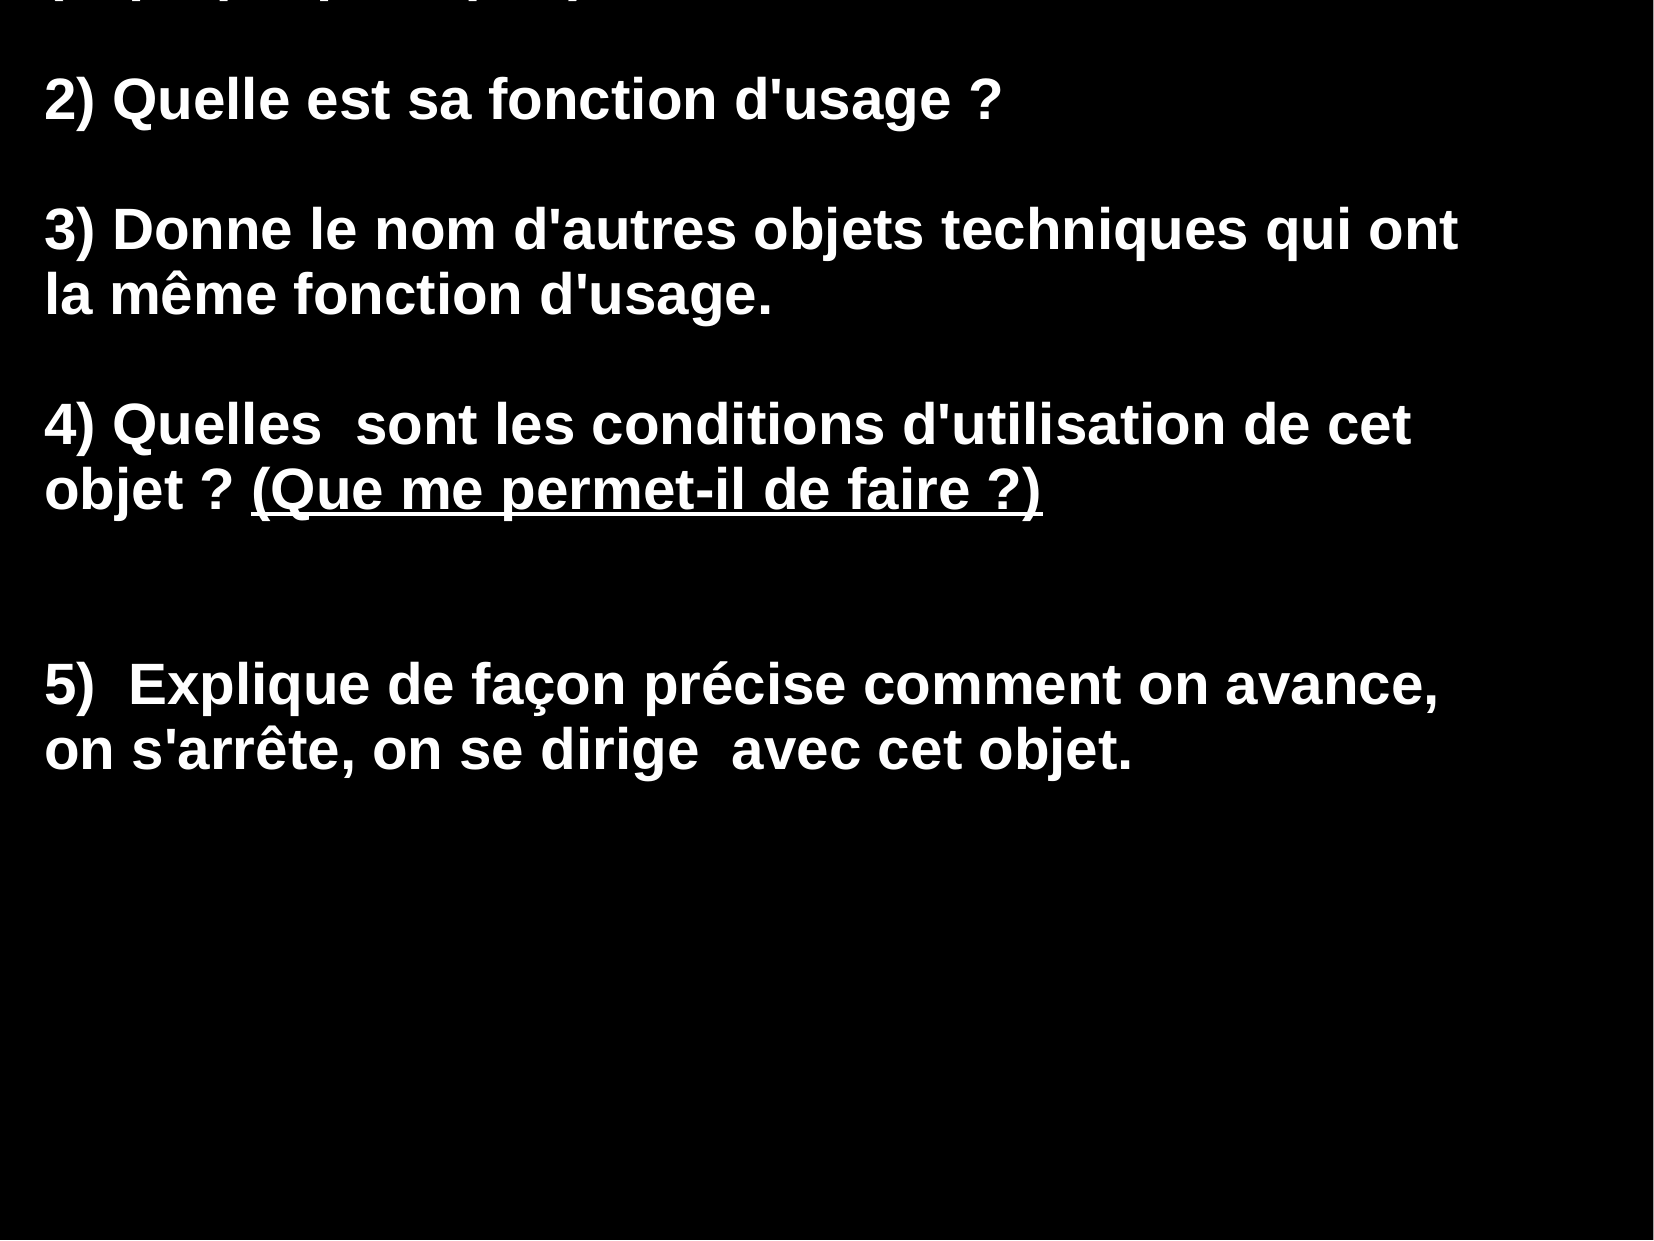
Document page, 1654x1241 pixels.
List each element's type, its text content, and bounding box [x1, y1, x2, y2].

text_box Utilisation de l'objet : 1) Est ce que c'est un objet ou un objet technique ? (explique pourquoi) 2) Quelle est sa fonction d'usage ? 3) Donne le nom d'autres objets techniques qui ont la même fonction d'usage. 4) Quelles sont les conditions d'utilisation de cet objet ? (Que me permet-il de faire ?) 5) Explique de façon précise comment on avance, on s'arrête, on se dirige avec cet objet. [29, 0, 1536, 1241]
